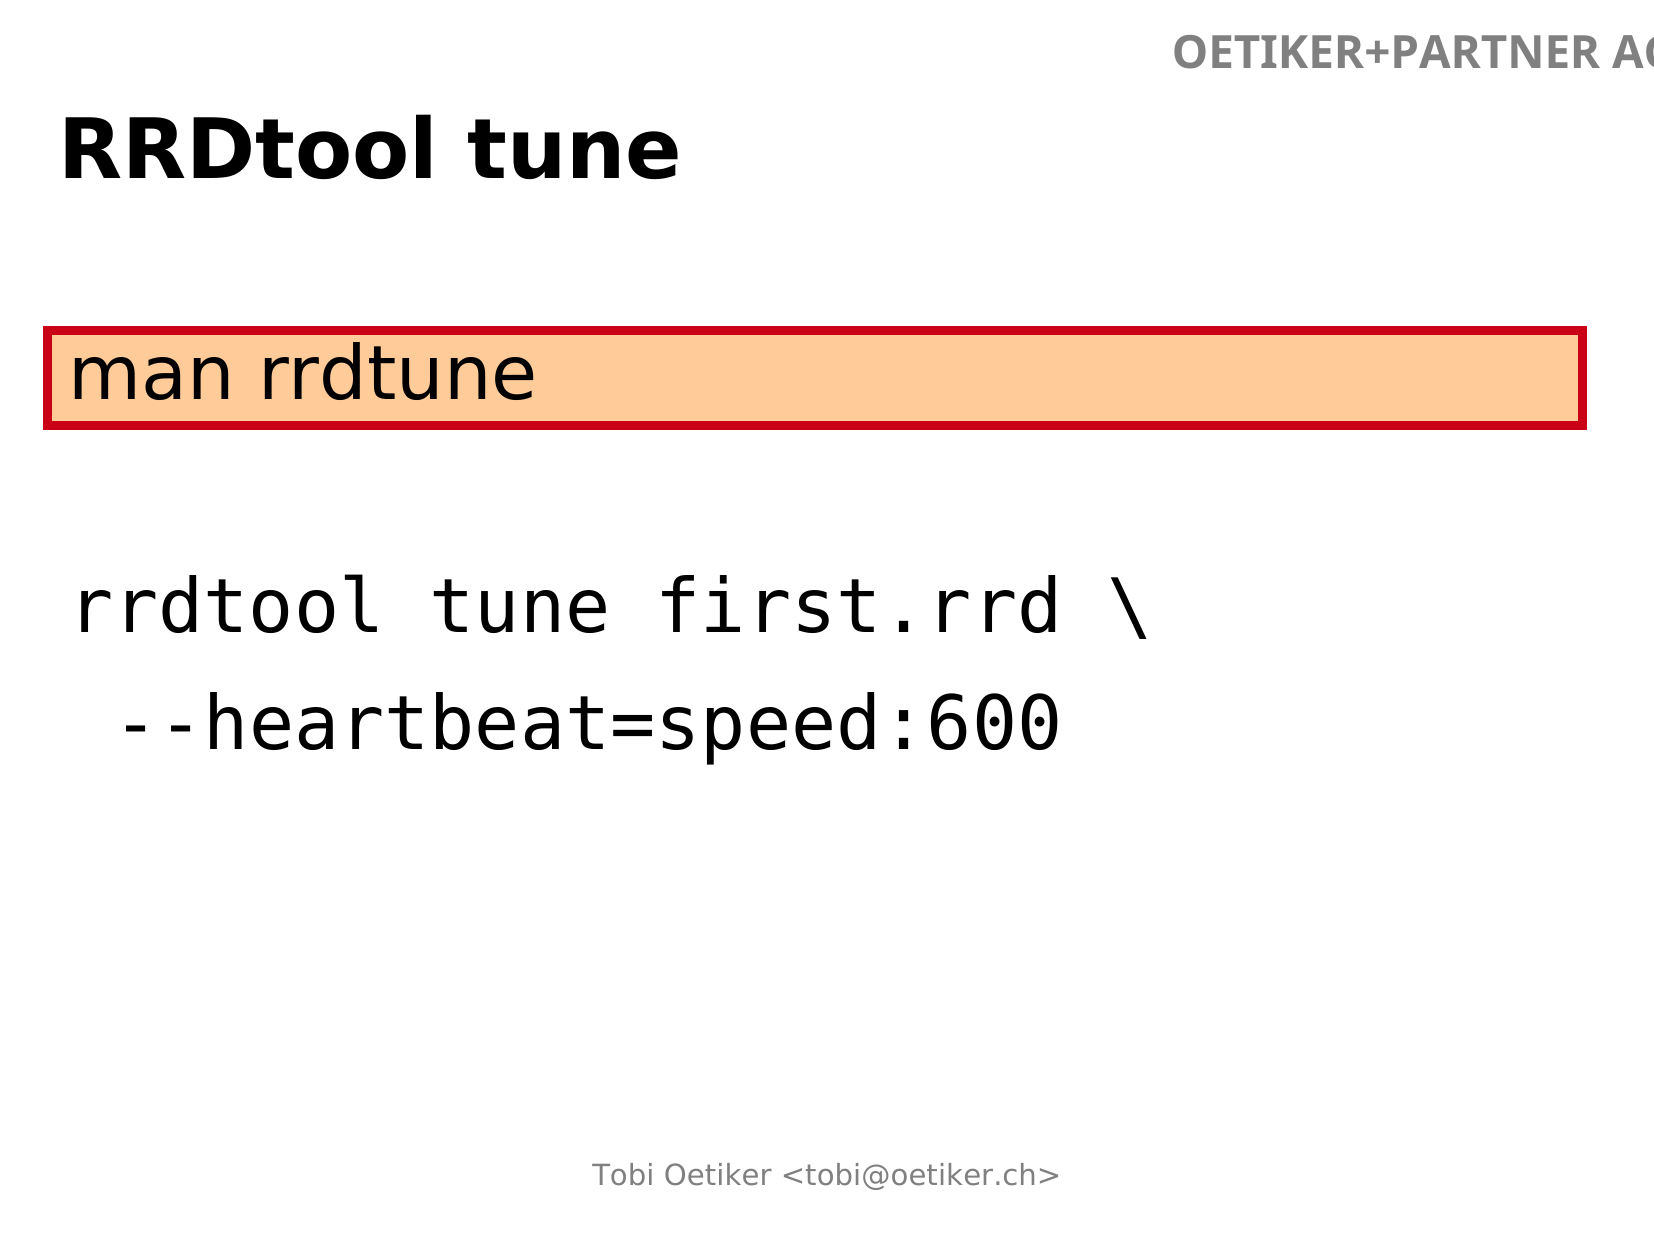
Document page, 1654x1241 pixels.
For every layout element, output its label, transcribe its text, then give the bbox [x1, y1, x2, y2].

text_box [1571, 330, 1583, 426]
title RRDtool tune [59, 75, 1607, 225]
list man rrdtune rrdtool tune first.rrd \ --heartbeat=speed:600 [50, 329, 1571, 1099]
